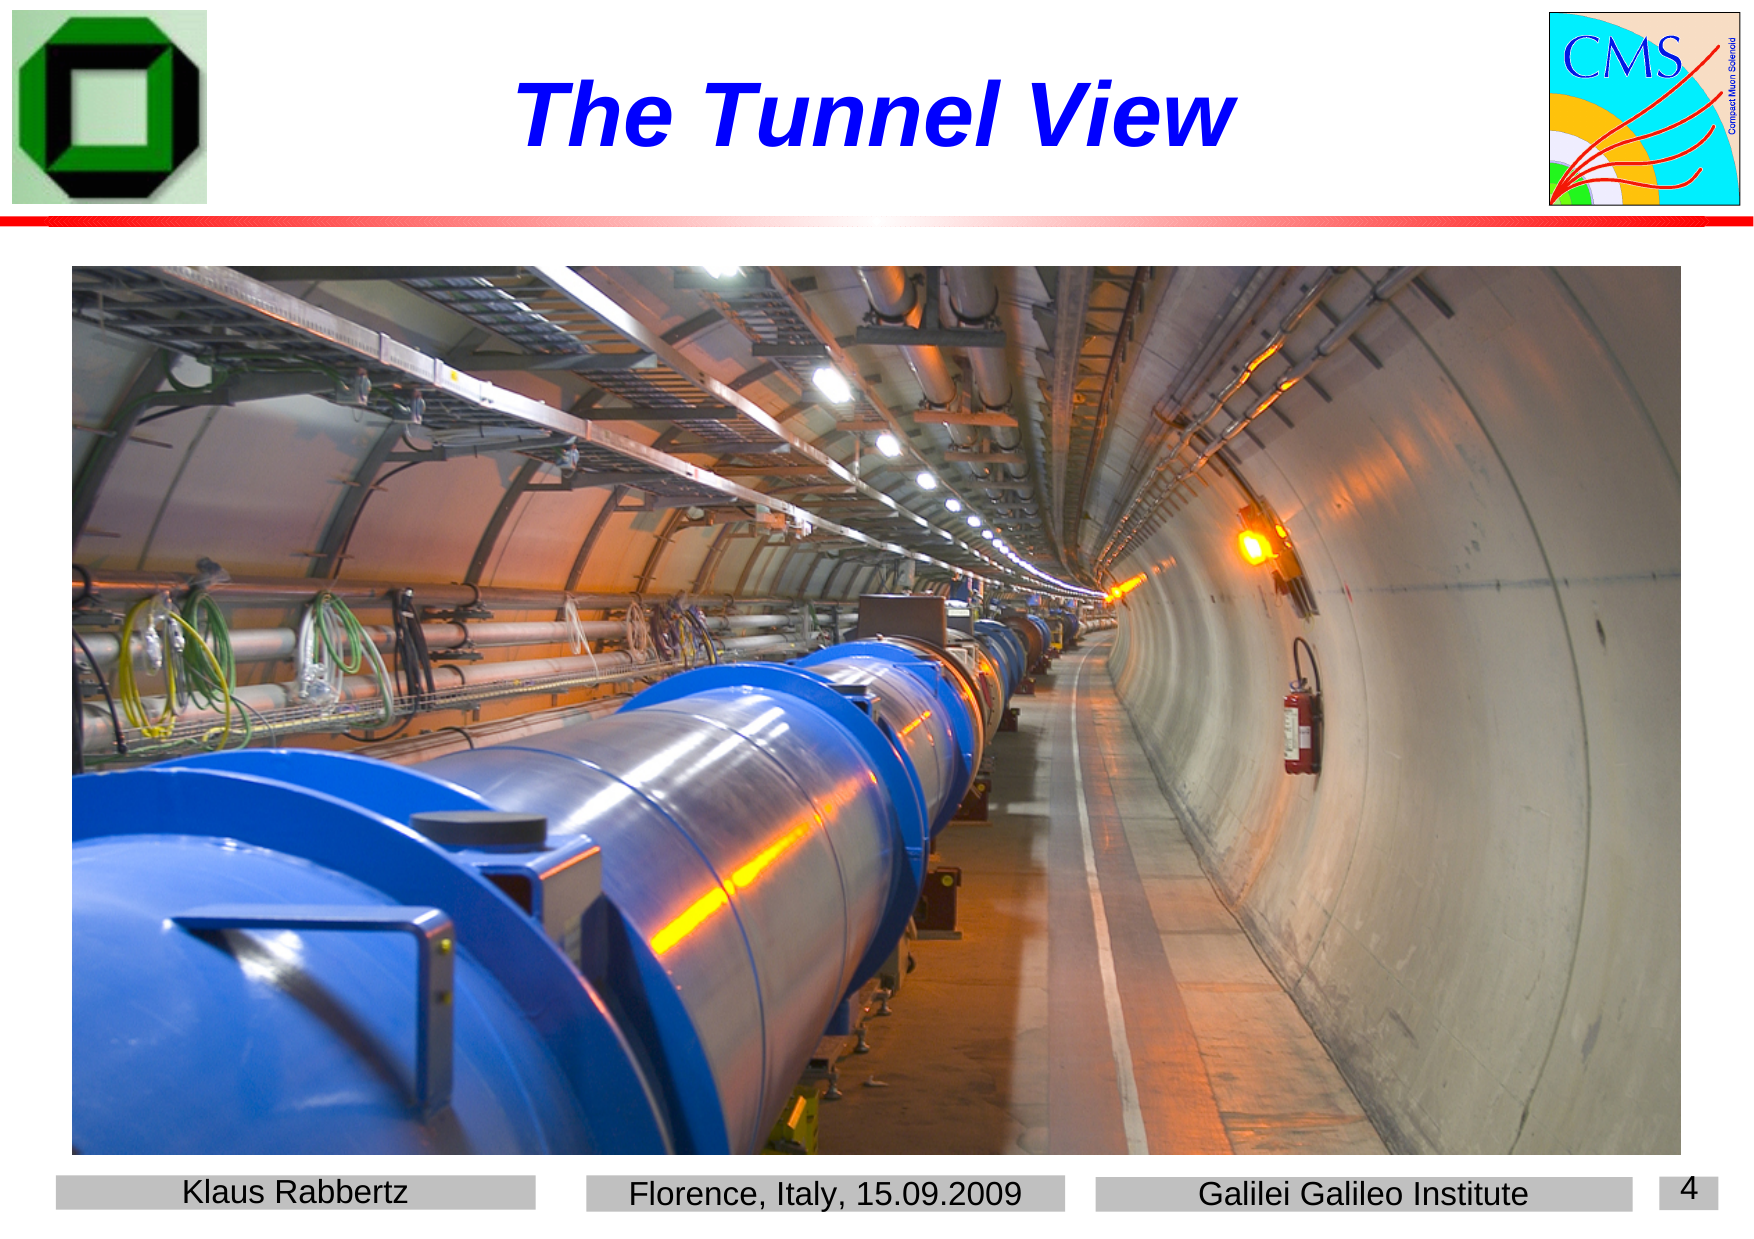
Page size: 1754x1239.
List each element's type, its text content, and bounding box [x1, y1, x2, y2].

picture [72, 266, 1681, 1155]
title The Tunnel View [220, 16, 1525, 213]
picture [1548, 11, 1741, 206]
picture [12, 10, 207, 204]
